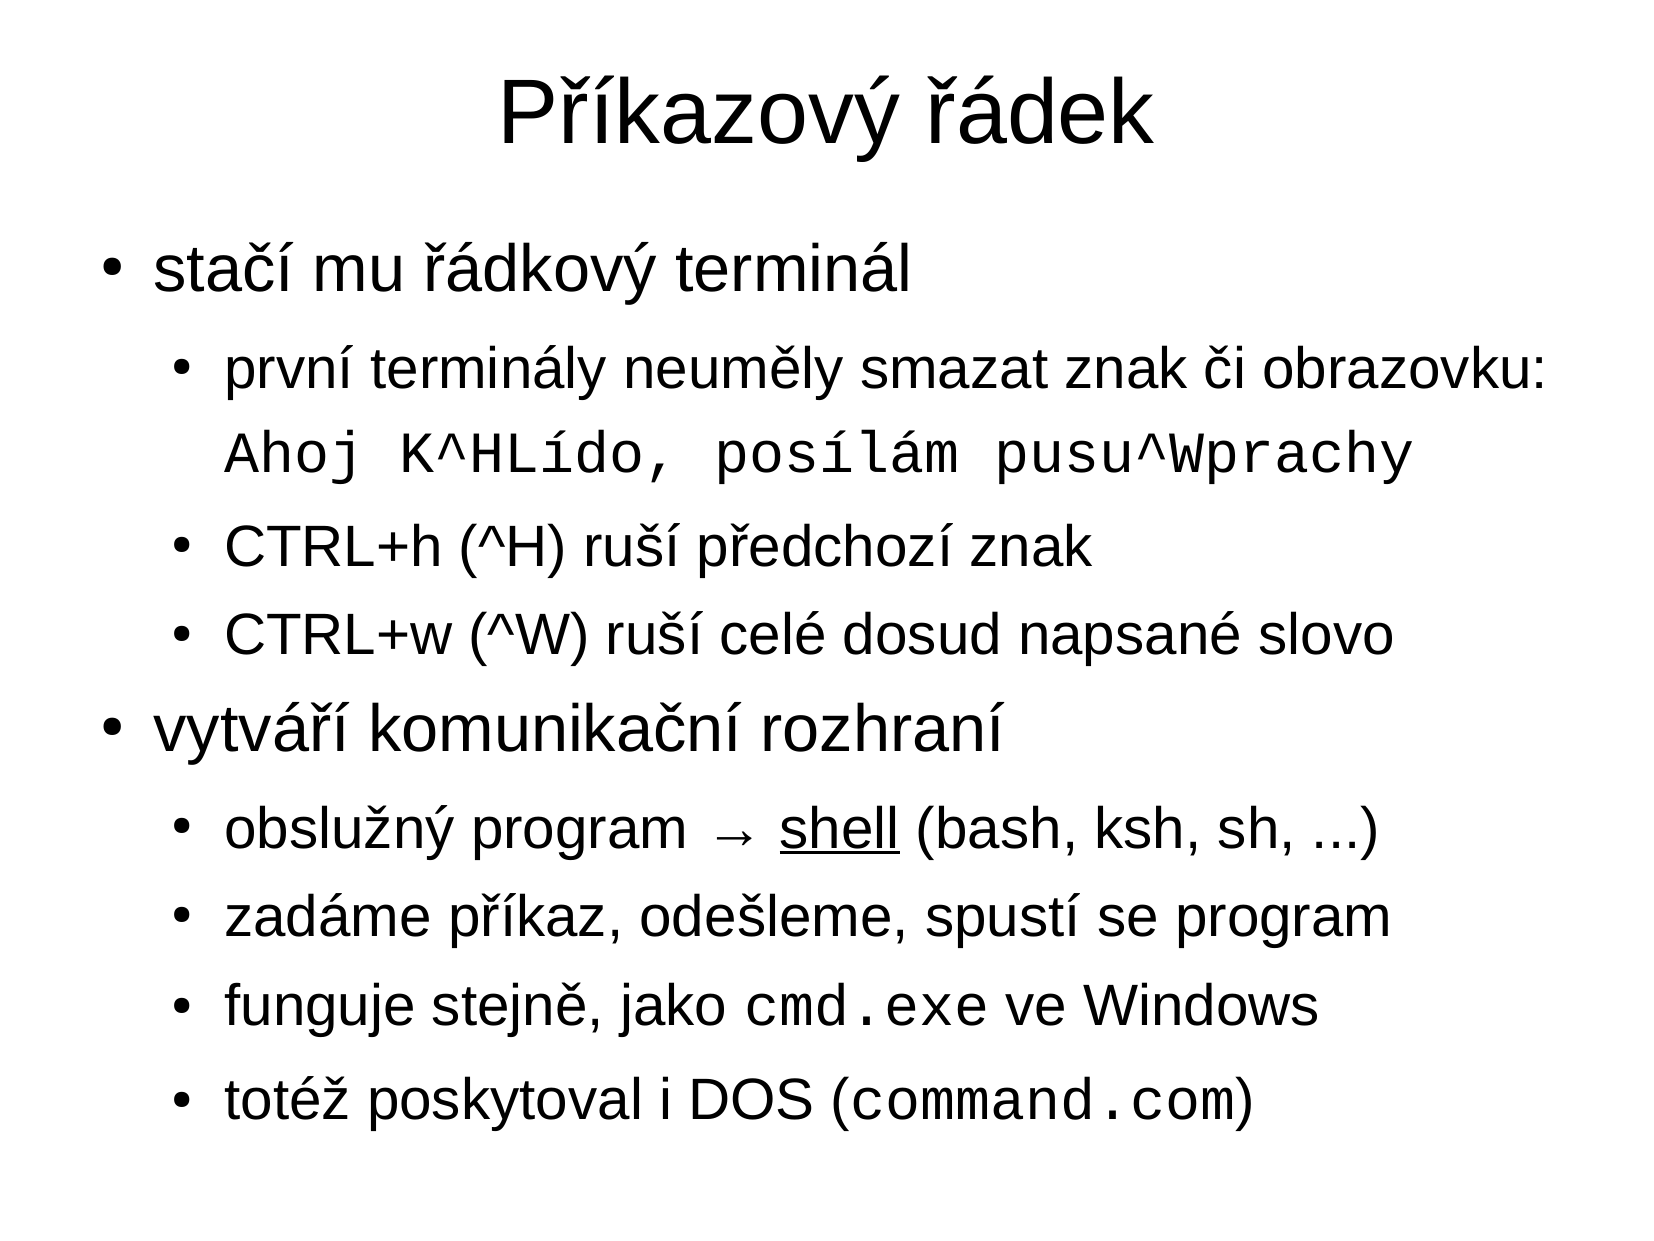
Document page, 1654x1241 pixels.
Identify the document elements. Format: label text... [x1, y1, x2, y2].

list stačí mu řádkový terminál první terminály neuměly smazat znak či obrazovku: Ahoj K^HLído, posílám pusu^Wprachy CTRL+h (^H) ruší předchozí znak CTRL+w (^W) ruší celé dosud napsané slovo vytváří komunikační rozhraní obslužný program → shell (bash, ksh, sh, ...) zadáme příkaz, odešleme, spustí se program funguje stejně, jako cmd.exe ve Windows totéž poskytoval i DOS (command.com) [82, 231, 1571, 1137]
title Příkazový řádek [82, 15, 1571, 208]
